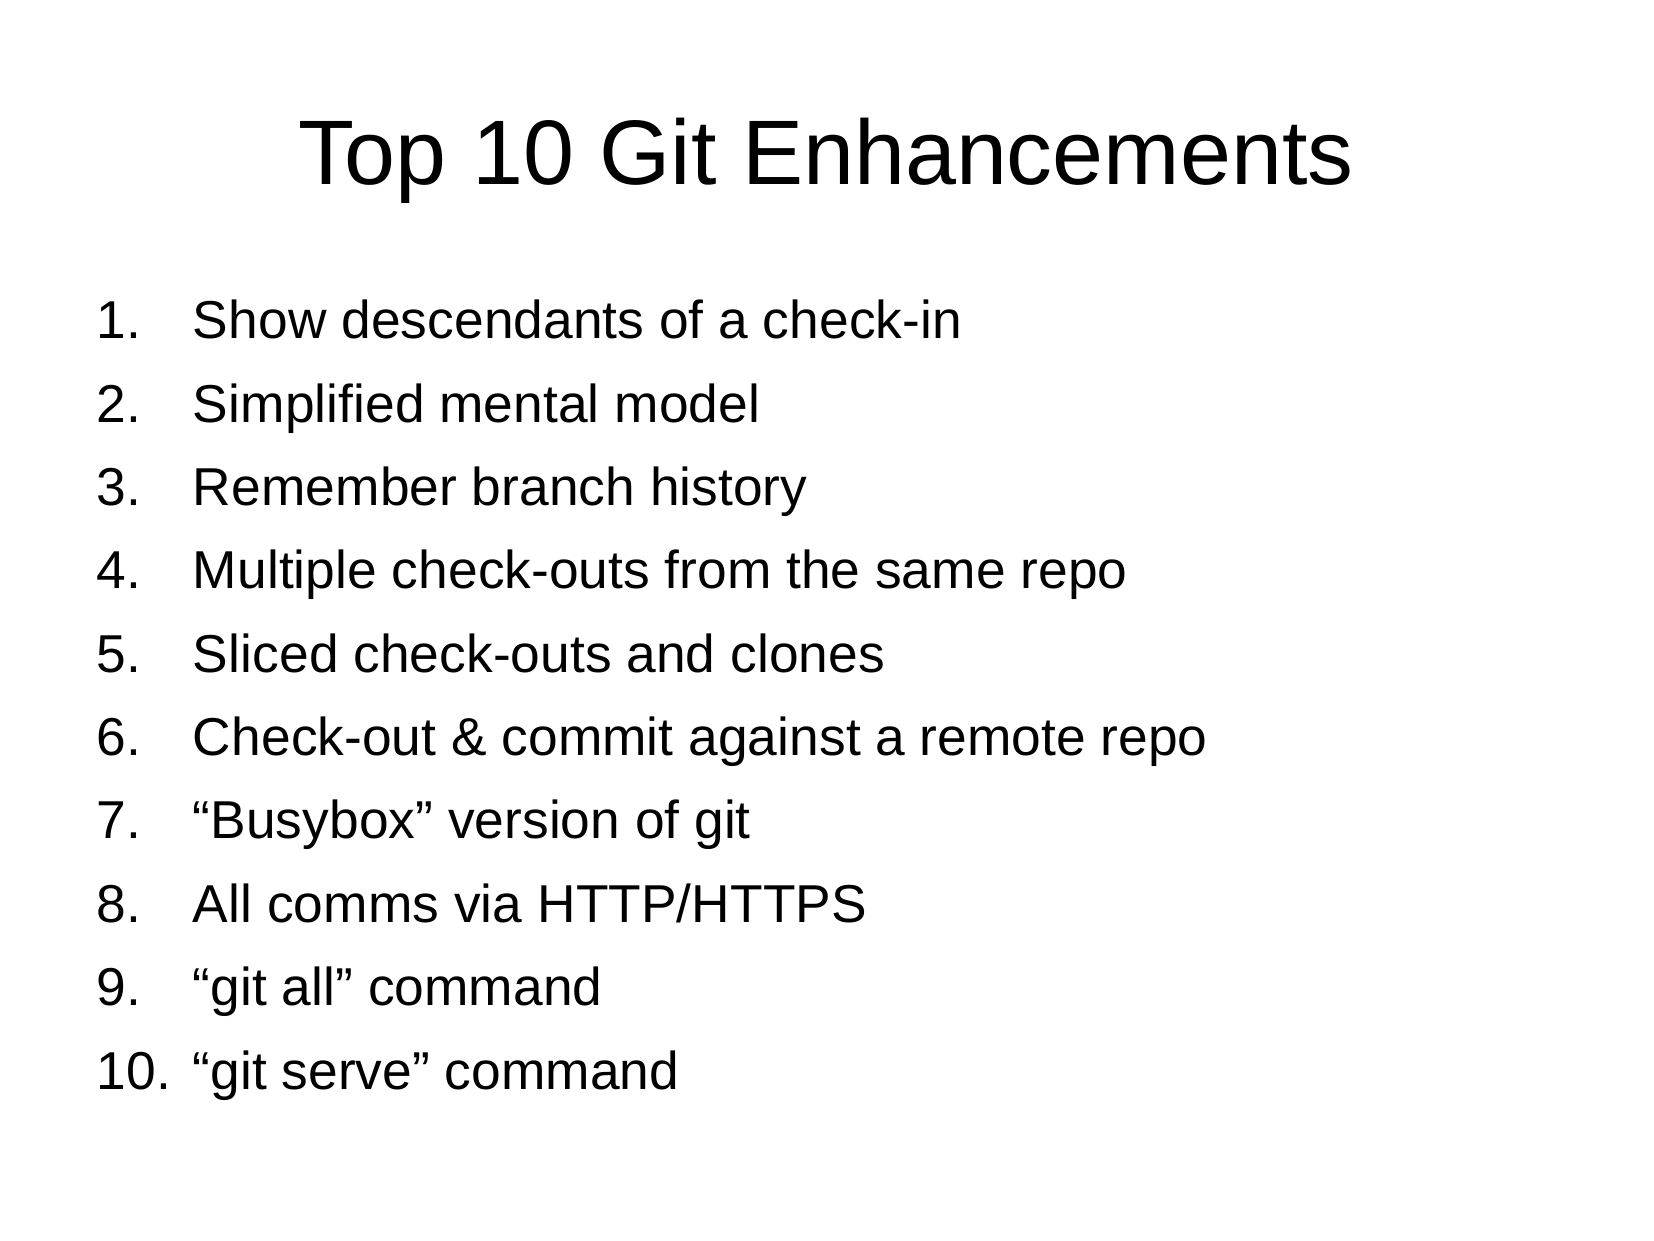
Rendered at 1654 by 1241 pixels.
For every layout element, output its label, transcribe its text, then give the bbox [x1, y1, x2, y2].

list Show descendants of a check-in Simplified mental model Remember branch history Multiple check-outs from the same repo Sliced check-outs and clones Check-out & commit against a remote repo “Busybox” version of git All comms via HTTP/HTTPS “git all” command “git serve” command [82, 290, 1571, 1109]
title Top 10 Git Enhancements [82, 49, 1571, 257]
